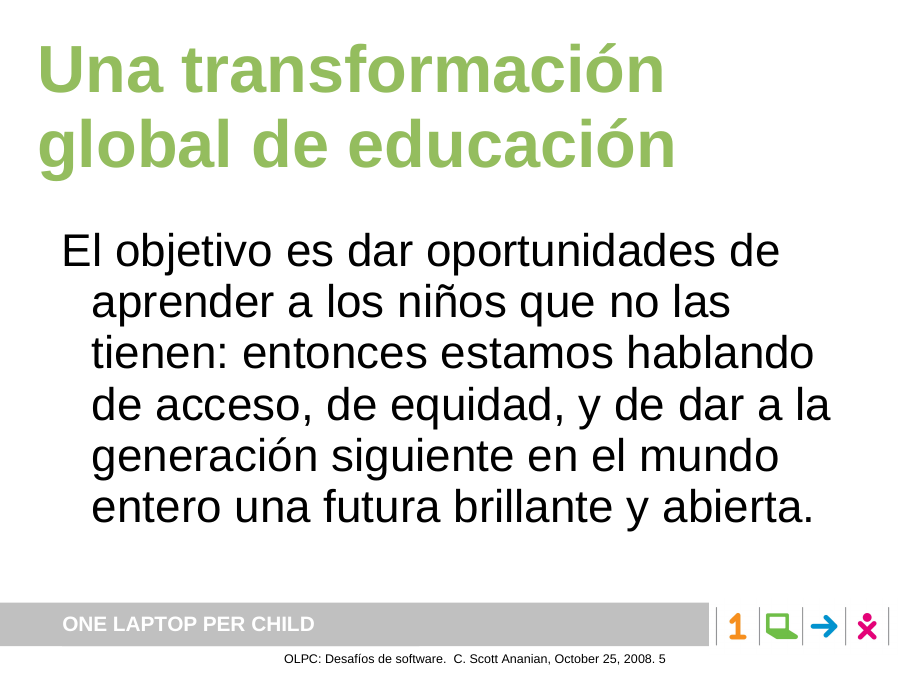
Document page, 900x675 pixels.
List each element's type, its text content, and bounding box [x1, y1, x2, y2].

title Una transformación global de educación [37, 32, 856, 192]
list El objetivo es dar oportunidades de aprender a los niños que no las tienen: entonces estamos hablando de acceso, de equidad, y de dar a la generación siguiente en el mundo entero una futura brillante y abierta. [61, 224, 844, 584]
picture [709, 598, 898, 655]
